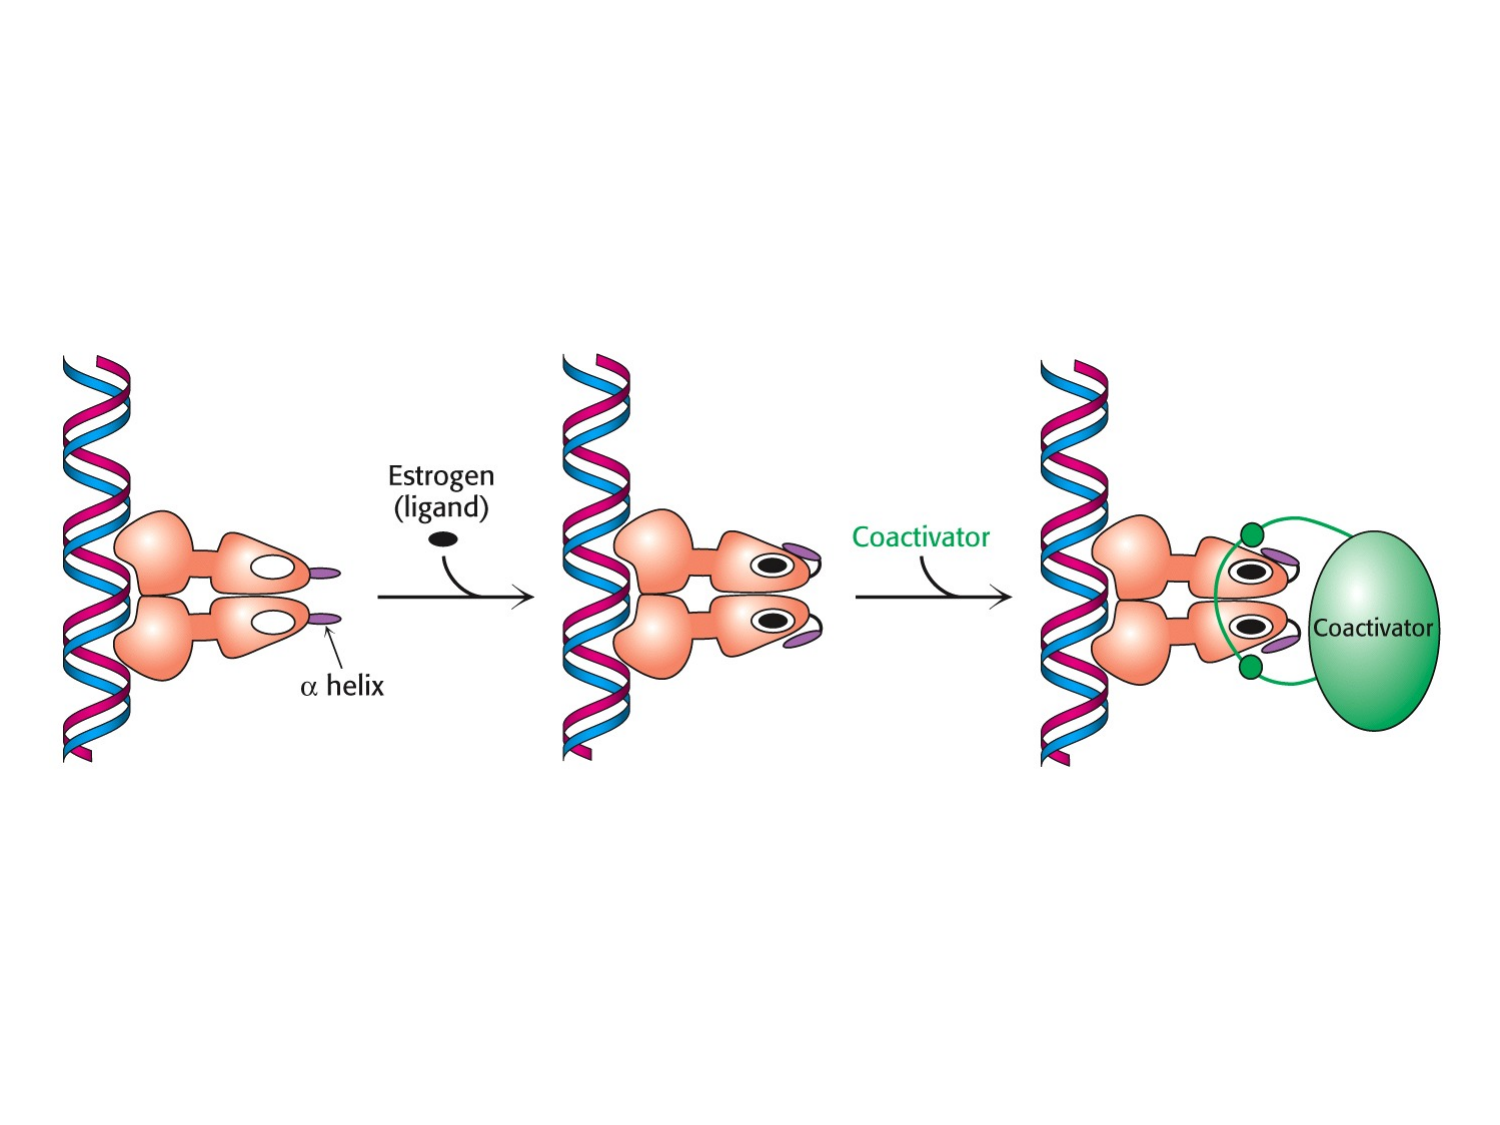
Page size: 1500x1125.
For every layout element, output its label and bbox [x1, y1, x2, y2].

picture [49, 336, 1450, 789]
